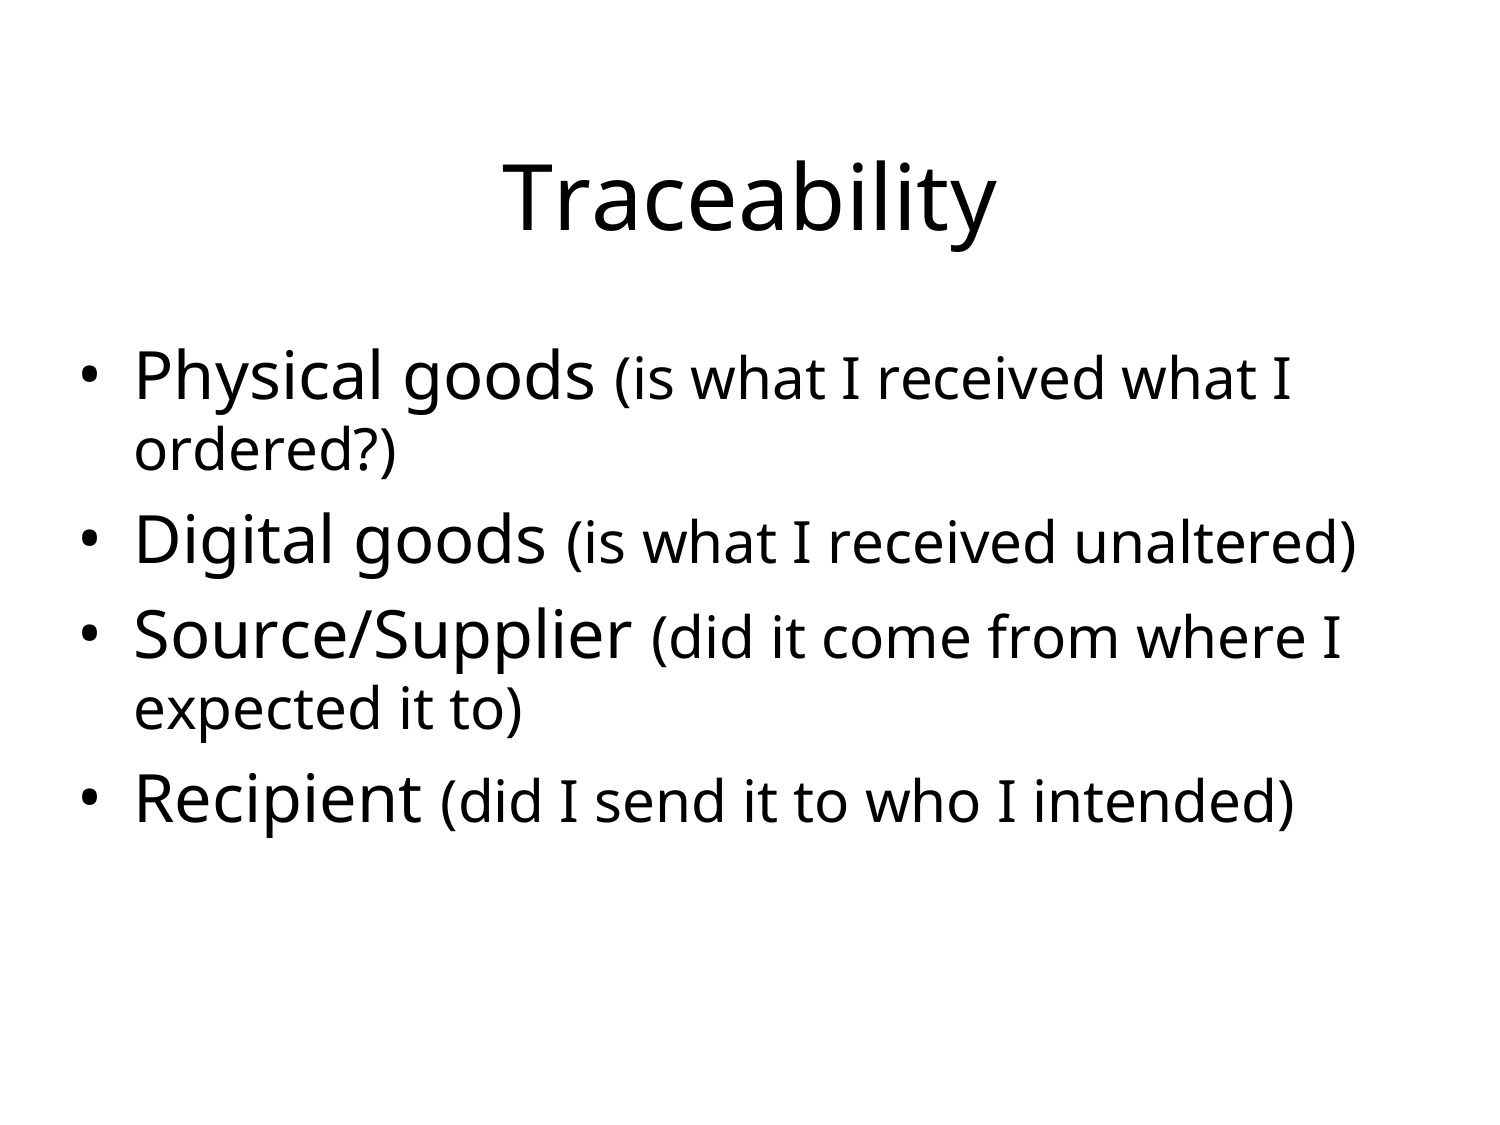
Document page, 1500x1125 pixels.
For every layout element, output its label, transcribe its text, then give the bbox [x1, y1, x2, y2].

list Physical goods (is what I received what I ordered?) Digital goods (is what I received unaltered) Source/Supplier (did it come from where I expected it to) Recipient (did I send it to who I intended) [62, 324, 1450, 1001]
title Traceability [112, 99, 1388, 288]
